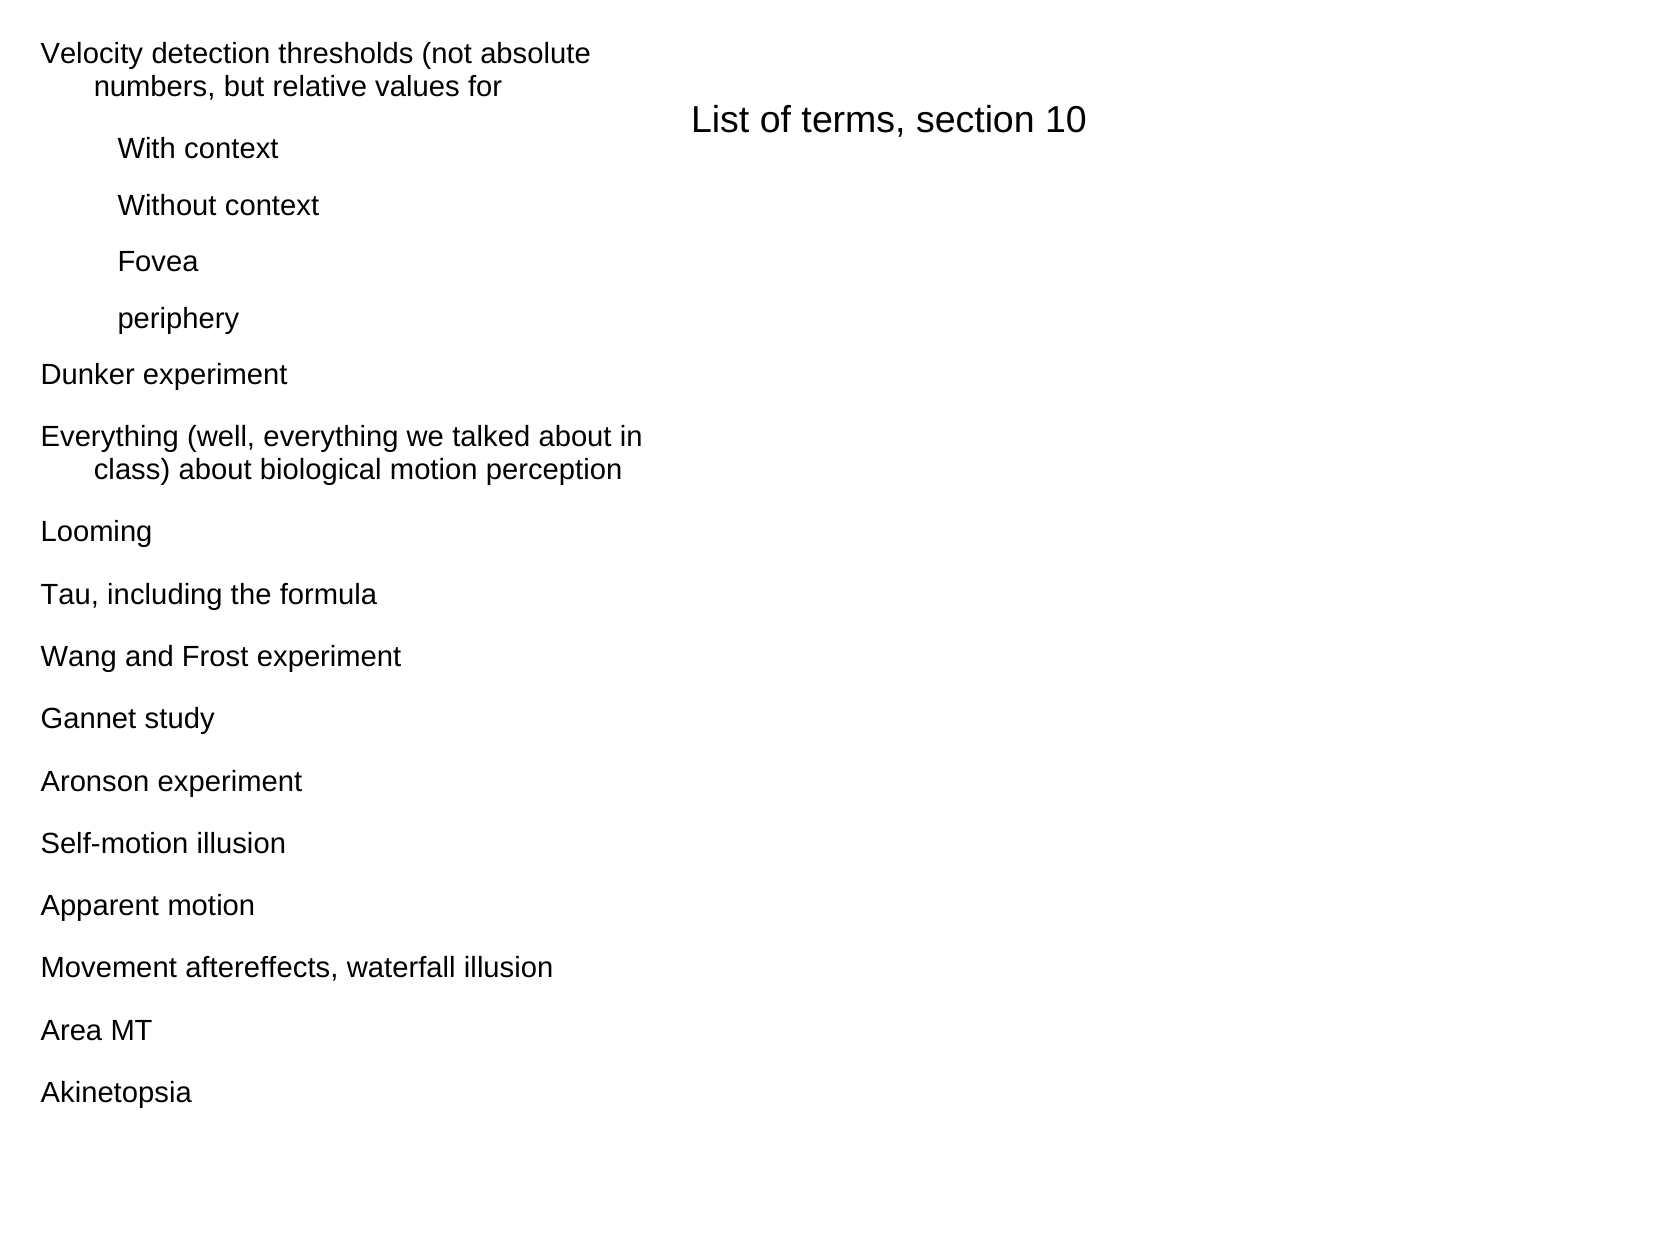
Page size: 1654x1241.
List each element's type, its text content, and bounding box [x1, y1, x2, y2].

list Velocity detection thresholds (not absolute numbers, but relative values for With context Without context Fovea periphery Dunker experiment Everything (well, everything we talked about in class) about biological motion perception Looming Tau, including the formula Wang and Frost experiment Gannet study Aronson experiment Self-motion illusion Apparent motion Movement aftereffects, waterfall illusion Area MT Akinetopsia [22, 37, 661, 1142]
title List of terms, section 10 [145, 16, 1634, 223]
